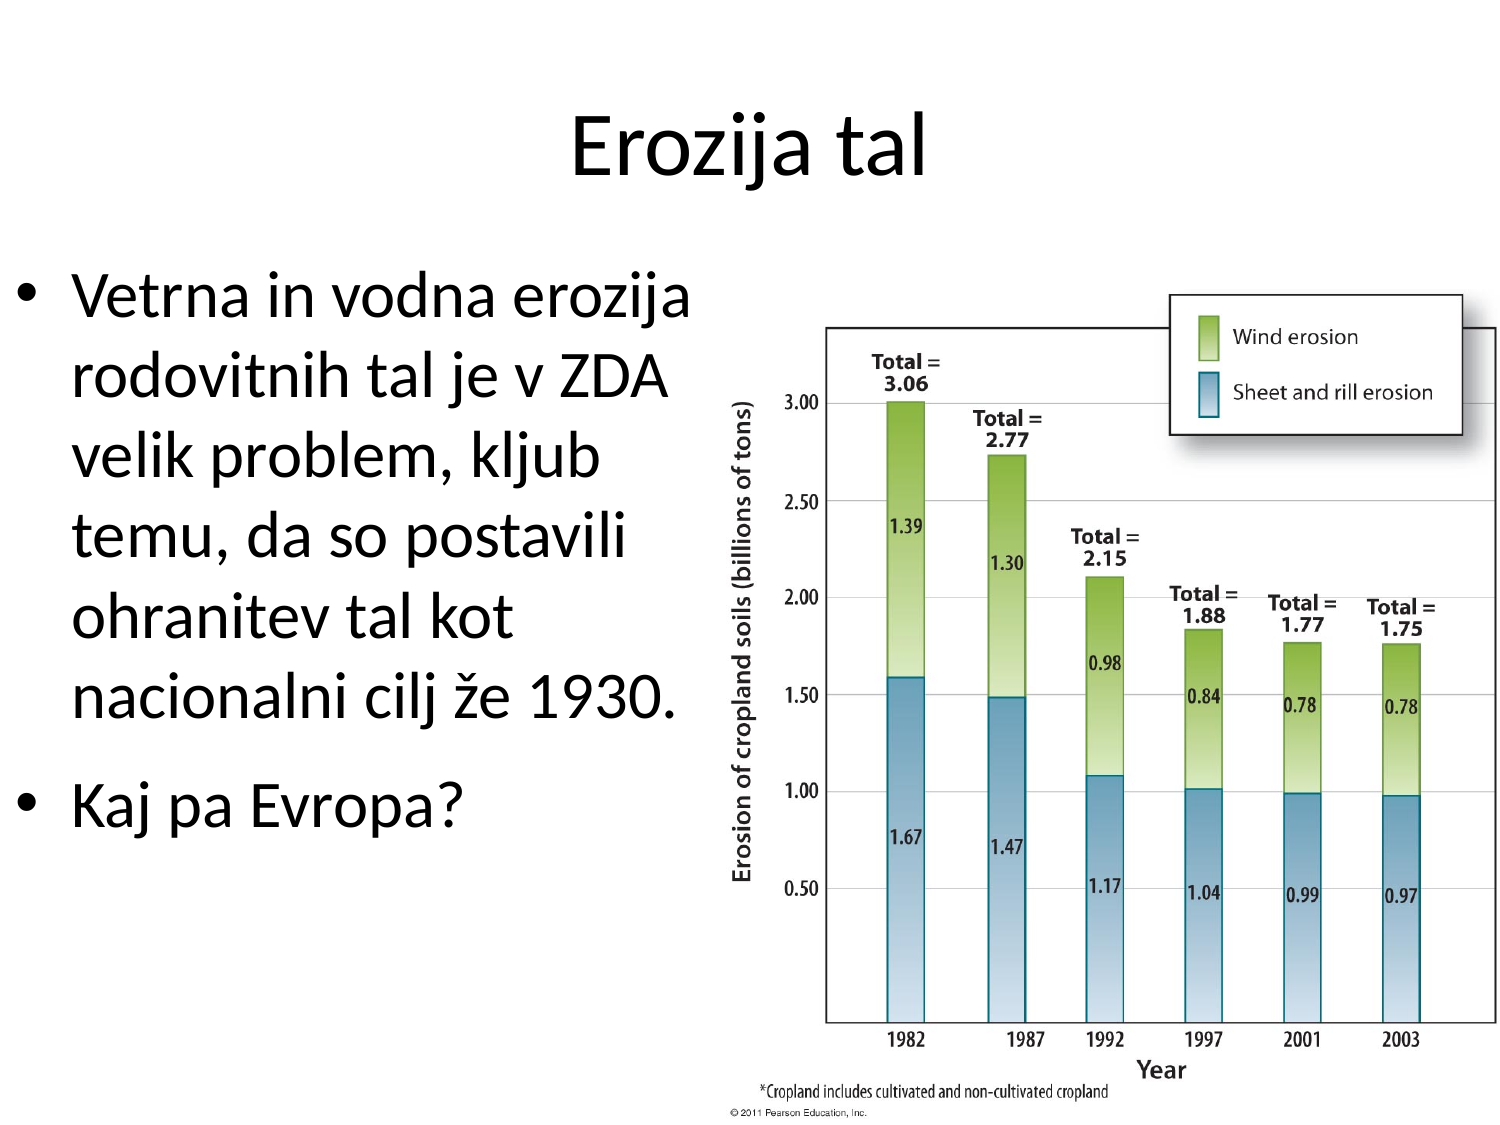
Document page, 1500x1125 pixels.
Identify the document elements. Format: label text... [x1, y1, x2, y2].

title Erozija tal [75, 45, 1425, 233]
picture [726, 289, 1500, 1125]
list Vetrna in vodna erozija rodovitnih tal je v ZDA velik problem, kljub temu, da so postavili ohranitev tal kot nacionalni cilj že 1930. Kaj pa Evropa? [0, 243, 739, 986]
